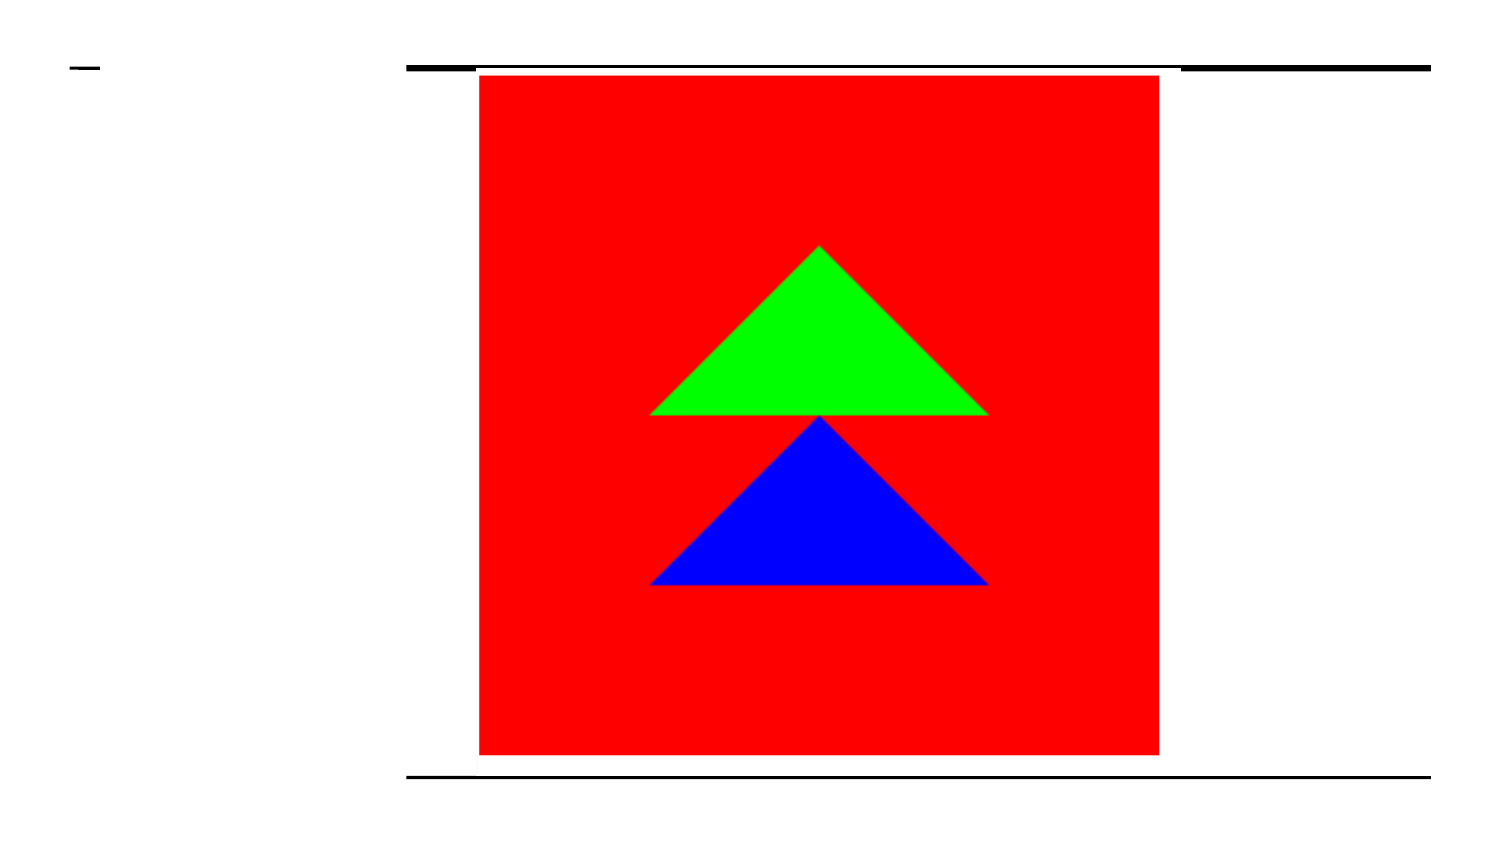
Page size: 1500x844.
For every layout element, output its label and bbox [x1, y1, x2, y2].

picture [476, 68, 1181, 776]
